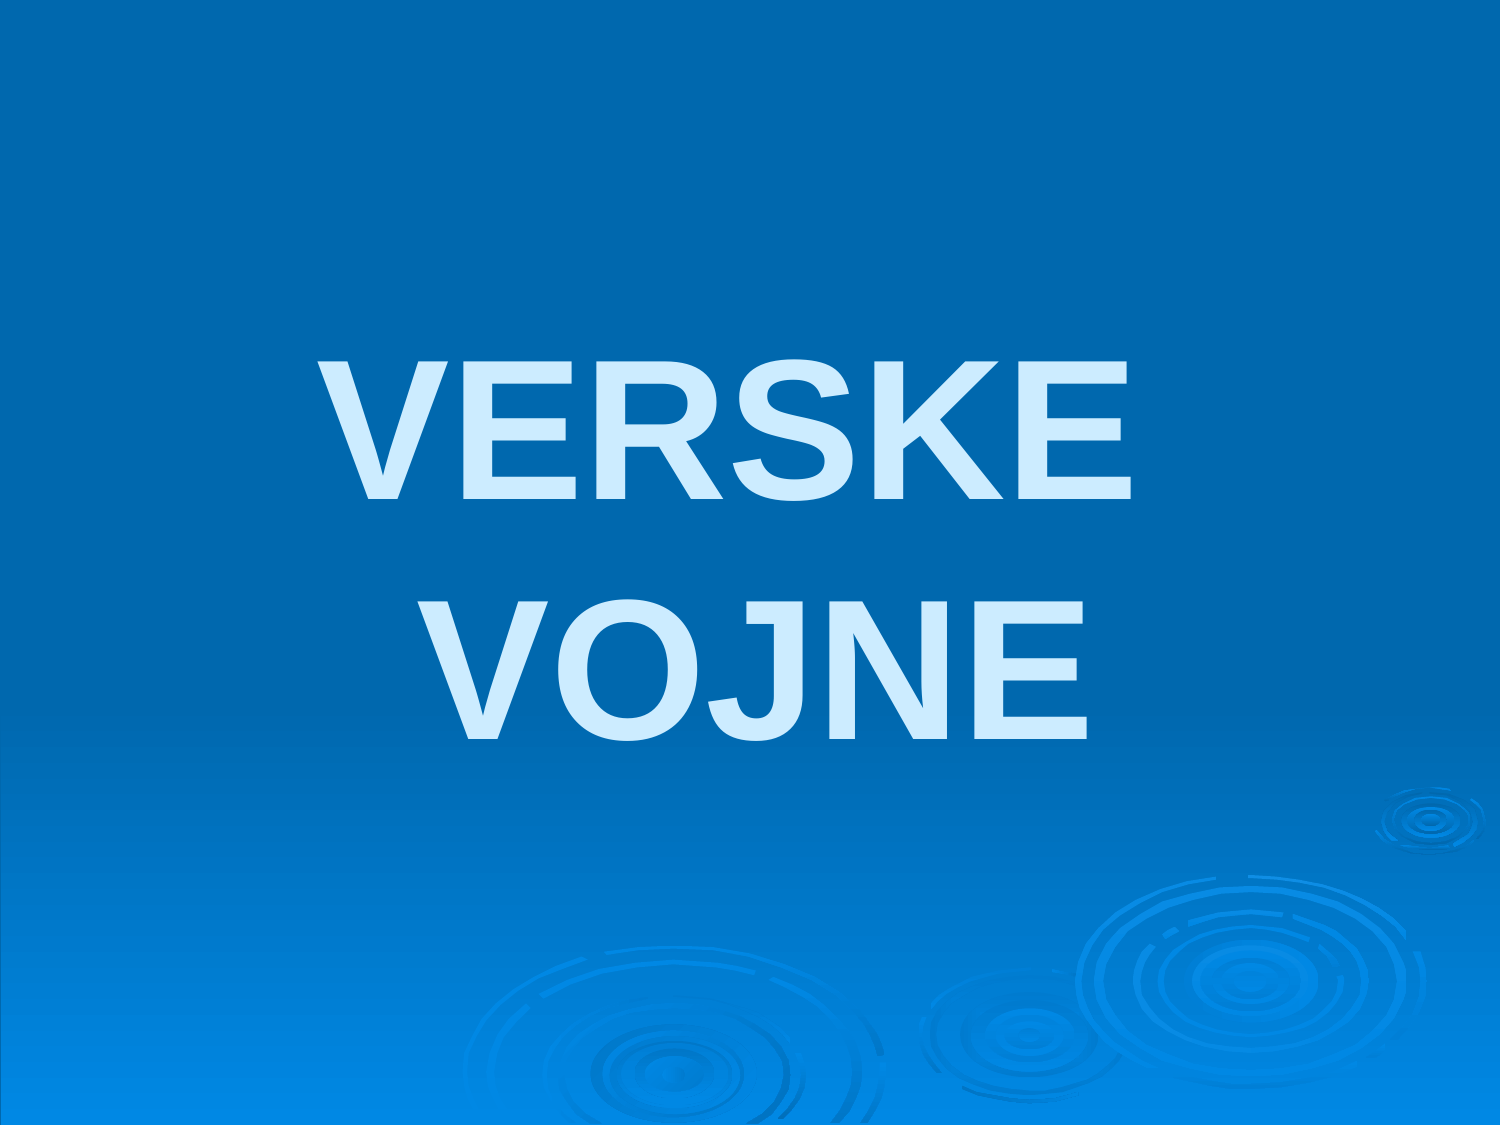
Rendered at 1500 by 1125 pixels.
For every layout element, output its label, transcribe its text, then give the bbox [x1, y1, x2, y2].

title VERSKE VOJNE [53, 255, 1459, 788]
